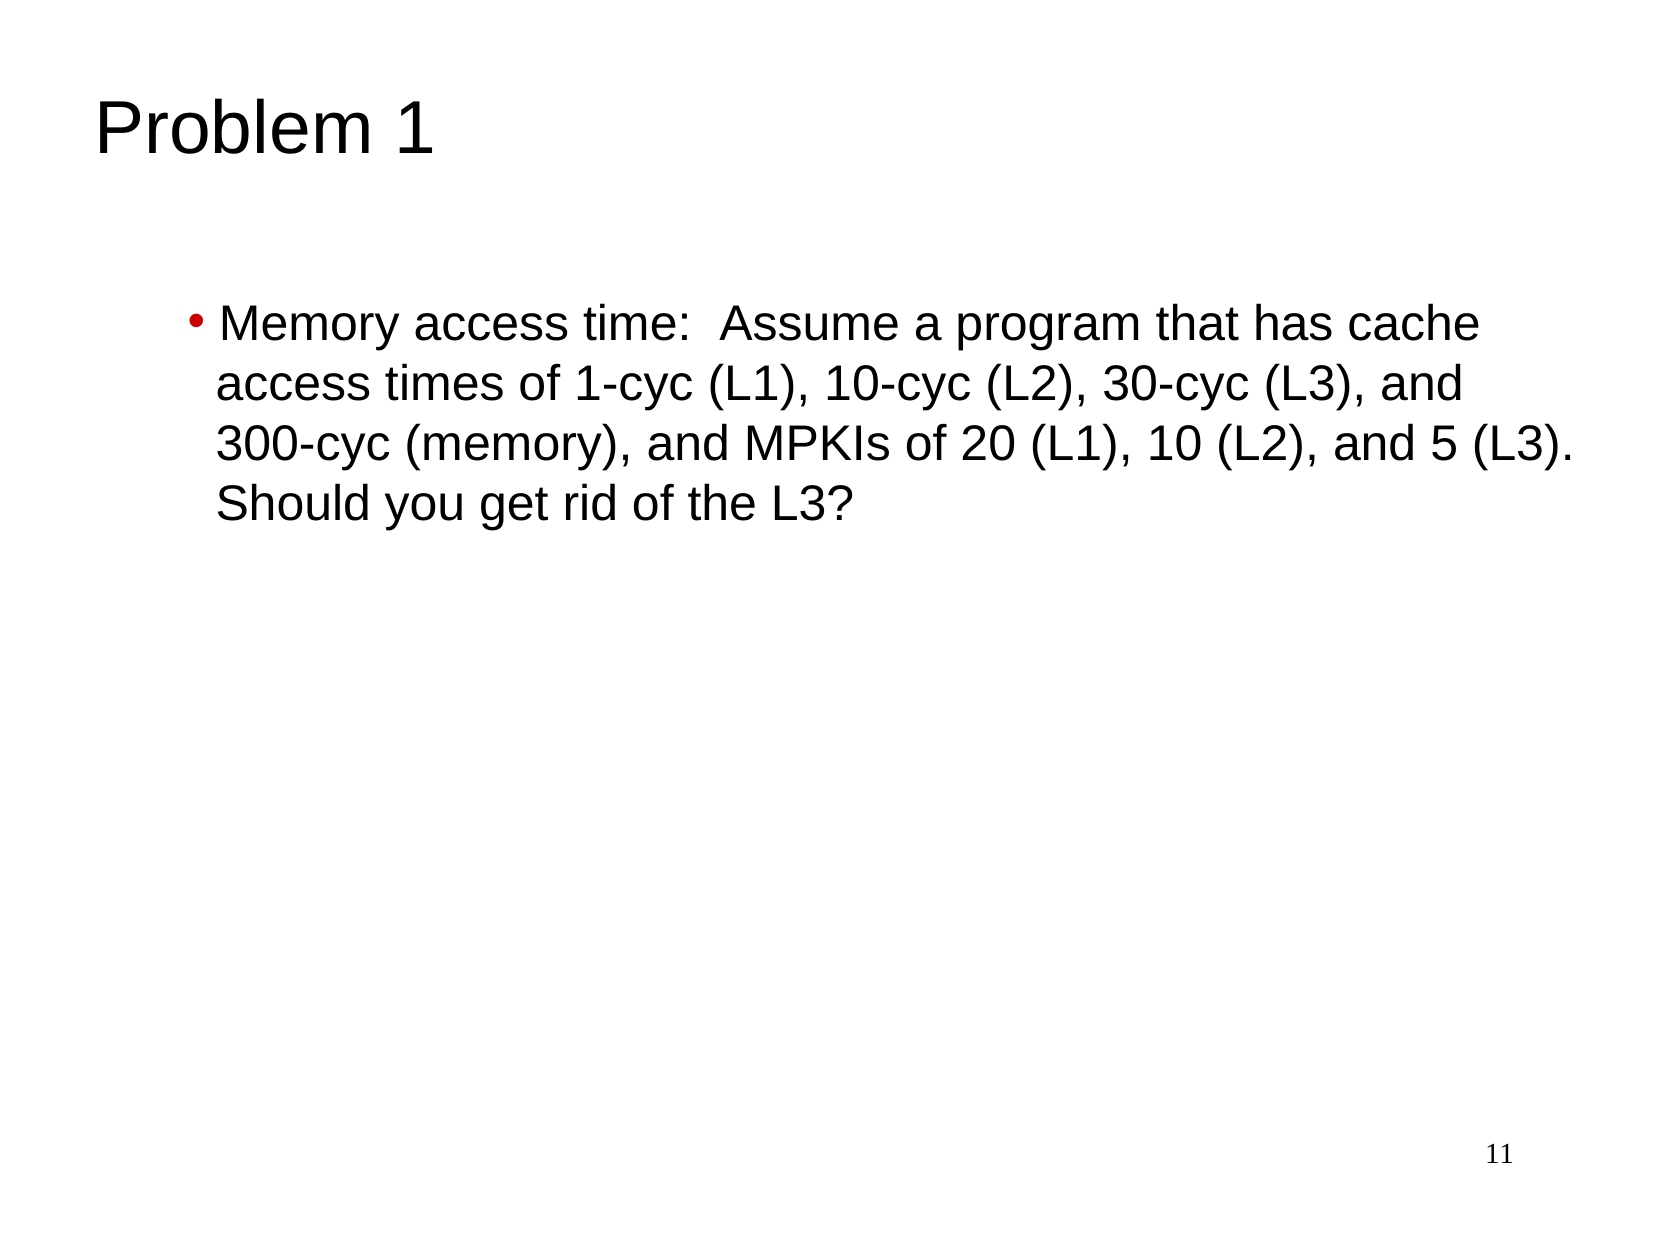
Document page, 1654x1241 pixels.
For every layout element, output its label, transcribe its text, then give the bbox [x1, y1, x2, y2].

text_box Memory access time: Assume a program that has cache access times of 1-cyc (L1), 10-cyc (L2), 30-cyc (L3), and 300-cyc (memory), and MPKIs of 20 (L1), 10 (L2), and 5 (L3). Should you get rid of the L3? [172, 282, 1592, 539]
text_box Problem 1 [79, 71, 452, 177]
text_box <number> [1184, 1129, 1530, 1213]
